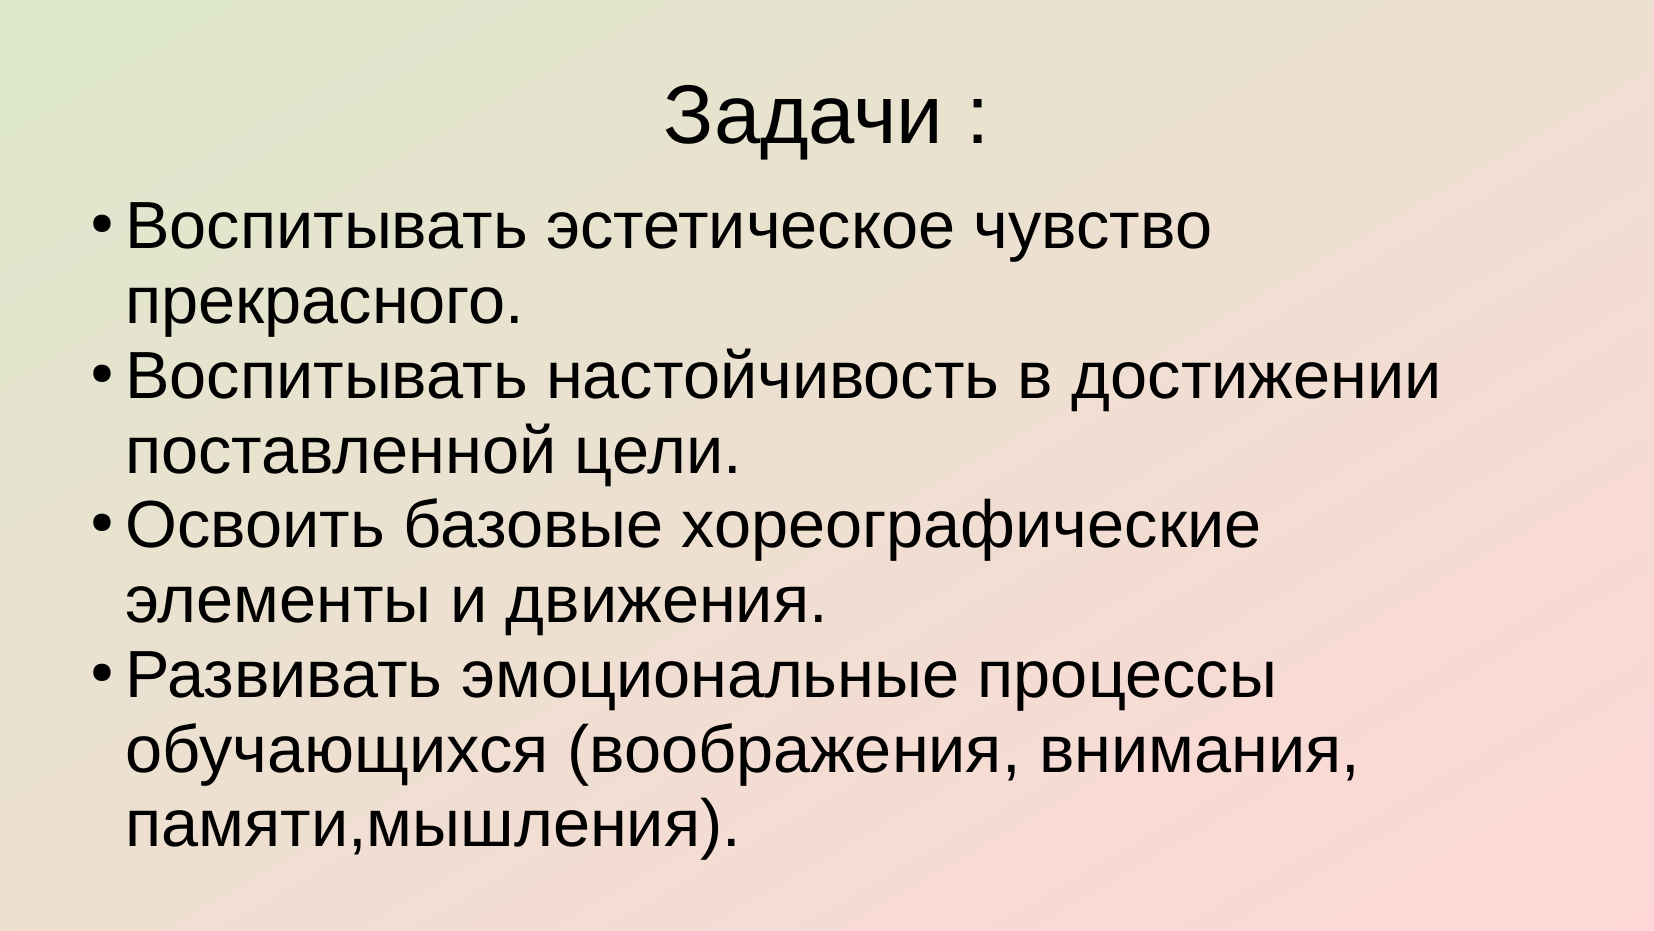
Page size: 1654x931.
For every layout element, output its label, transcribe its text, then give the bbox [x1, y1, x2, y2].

subtitle Воспитывать эстетическое чувство прекрасного. Воспитывать настойчивость в достижении поставленной цели. Освоить базовые хореографические элементы и движения. Развивать эмоциональные процессы обучающихся (воображения, внимания, памяти,мышления). [90, 188, 1579, 862]
title Задачи : [82, 37, 1571, 193]
